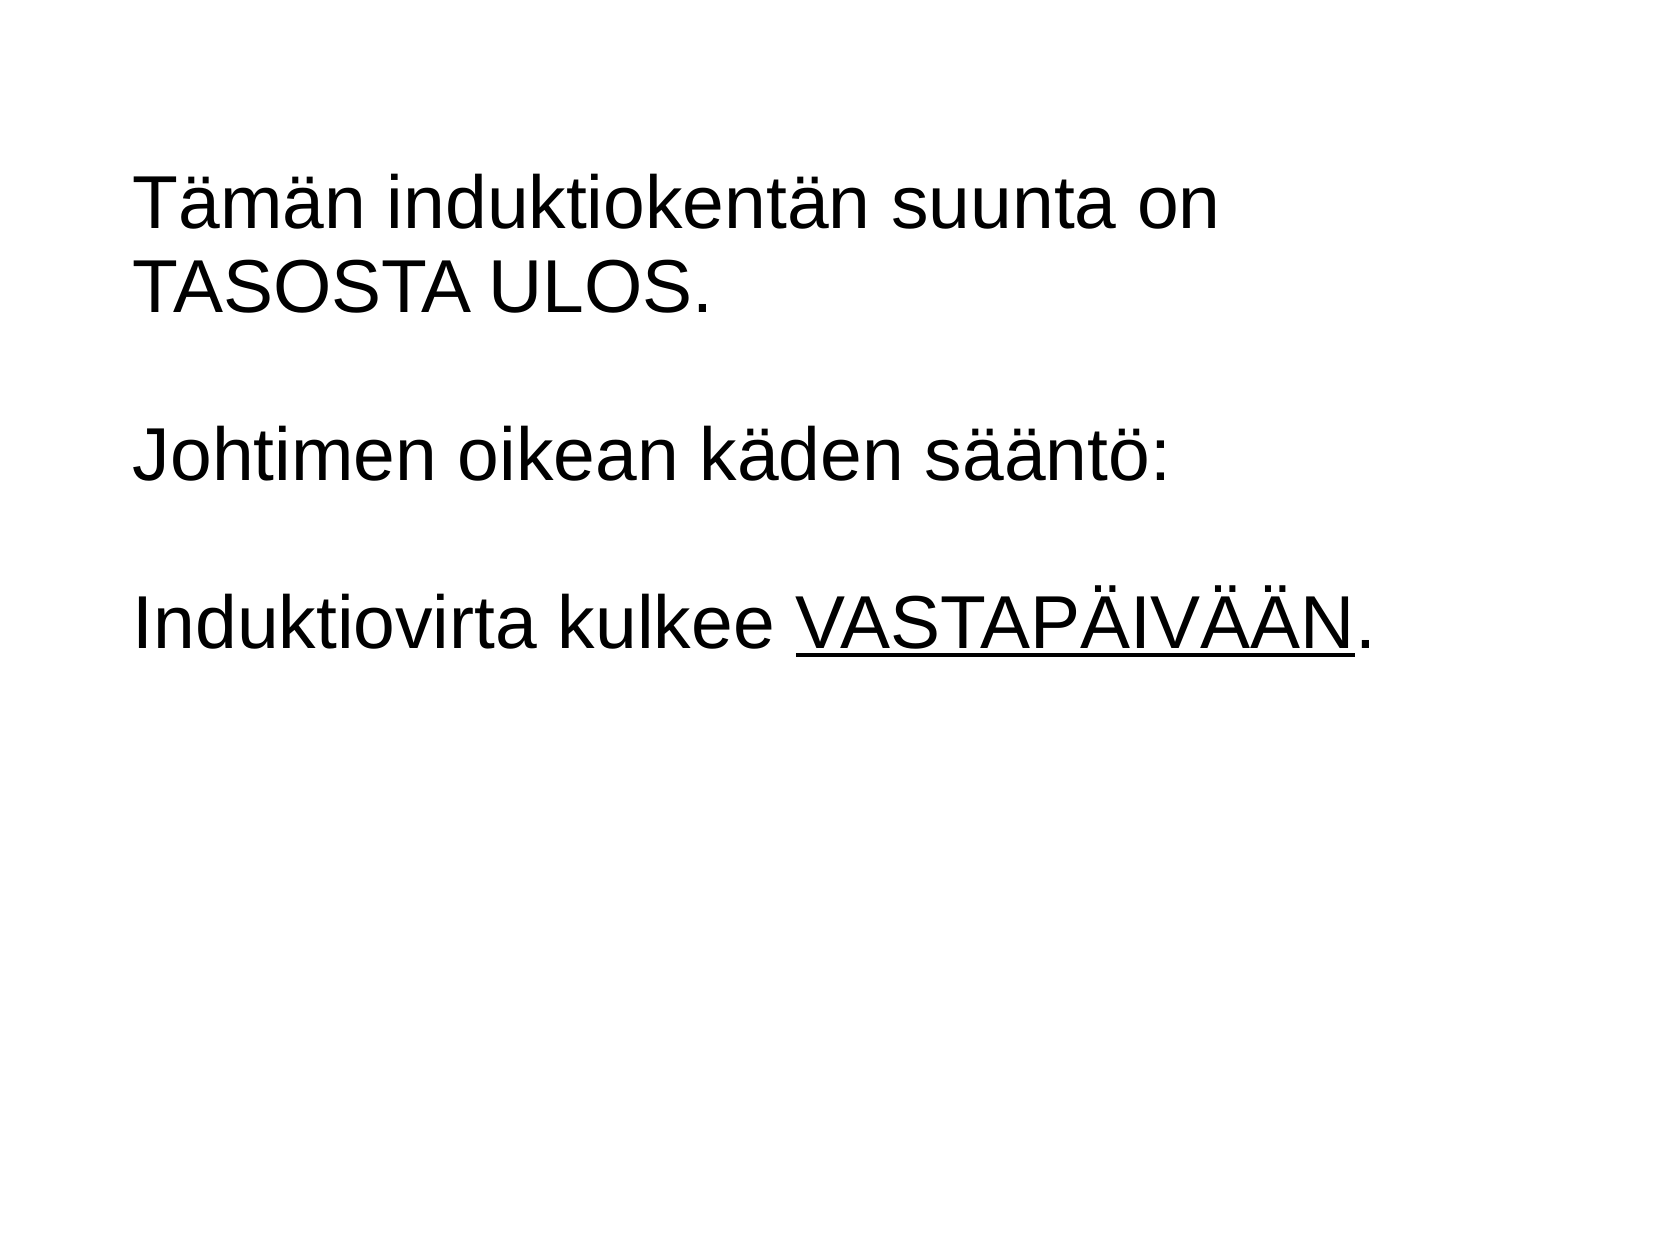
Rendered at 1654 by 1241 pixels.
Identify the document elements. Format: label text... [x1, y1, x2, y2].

text_box Tämän induktiokentän suunta on TASOSTA ULOS. Johtimen oikean käden sääntö: Induktiovirta kulkee VASTAPÄIVÄÄN. [118, 153, 1477, 841]
